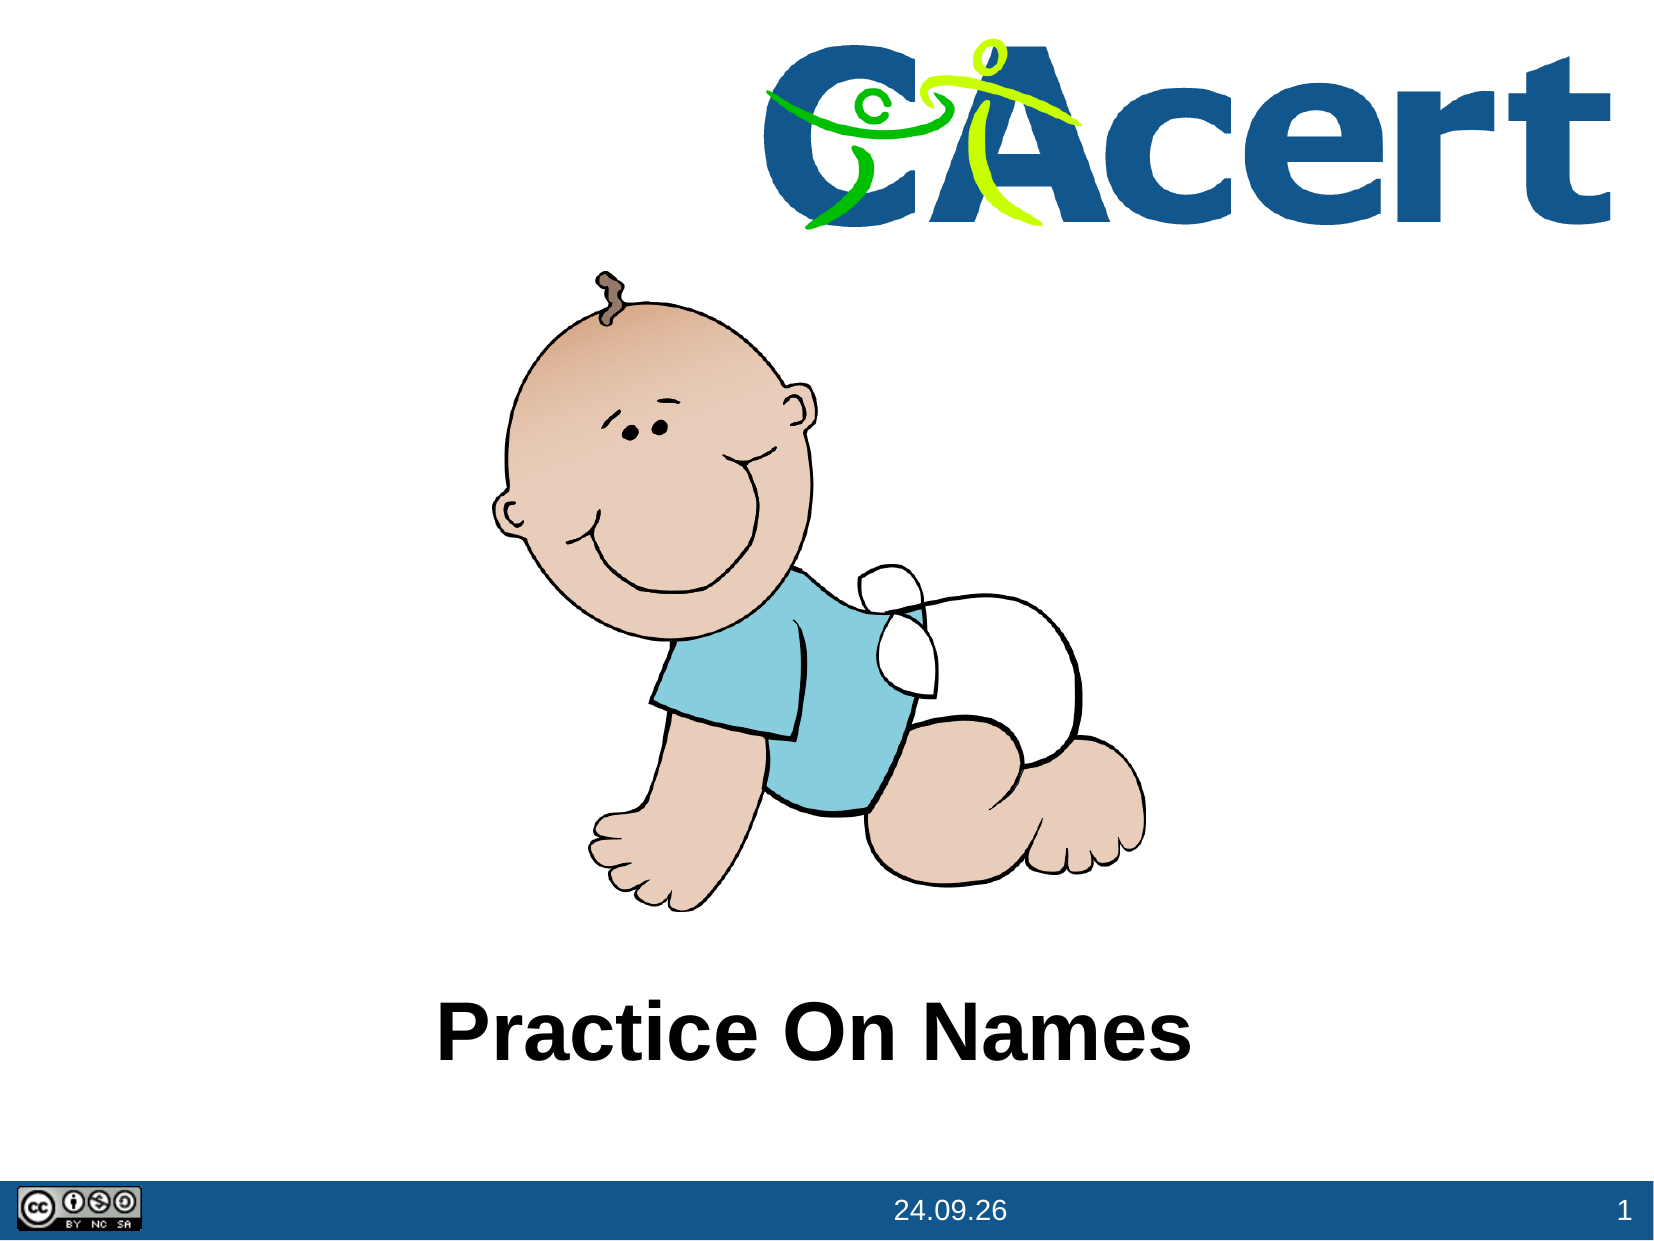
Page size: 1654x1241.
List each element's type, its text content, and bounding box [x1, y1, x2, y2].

picture [761, 35, 1613, 231]
title Practice On Names [70, 941, 1560, 1123]
picture [491, 271, 1146, 912]
picture [17, 1186, 142, 1231]
